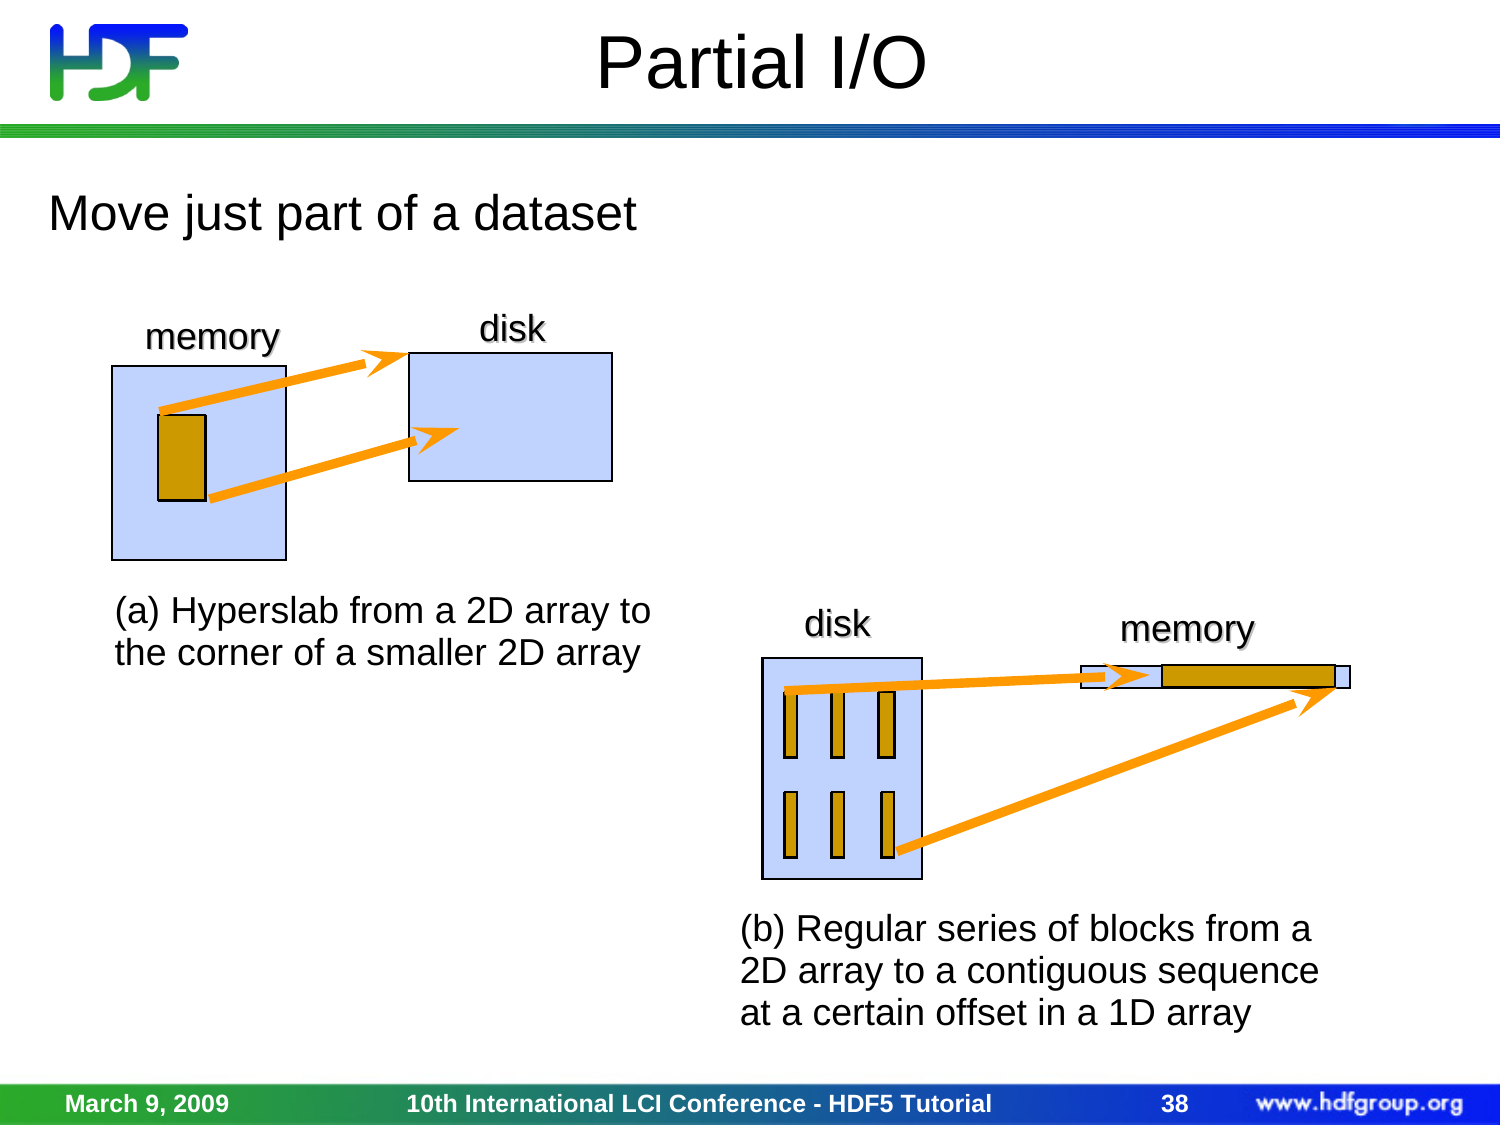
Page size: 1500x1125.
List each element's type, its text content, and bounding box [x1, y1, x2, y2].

text_box disk [737, 594, 938, 653]
picture [0, 0, 1500, 1125]
text_box March 9, 2009 [49, 1087, 374, 1125]
text_box <number> [1112, 1087, 1238, 1125]
text_box [762, 658, 922, 879]
text_box memory [1087, 600, 1288, 658]
text_box disk [412, 299, 613, 358]
text_box [112, 366, 287, 560]
text_box 10th International LCI Conference - HDF5 Tutorial [374, 1087, 1026, 1125]
text_box [1115, 665, 1350, 688]
text_box [409, 353, 612, 481]
text_box memory [112, 307, 313, 366]
text_box (a) Hyperslab from a 2D array to the corner of a smaller 2D array [99, 582, 688, 682]
text_box [1081, 665, 1120, 688]
text_box Move just part of a dataset [33, 177, 653, 249]
title Partial I/O [187, 13, 1338, 113]
text_box (b) Regular series of blocks from a 2D array to a contiguous sequence at a certain offset in a 1D array [724, 899, 1351, 1042]
